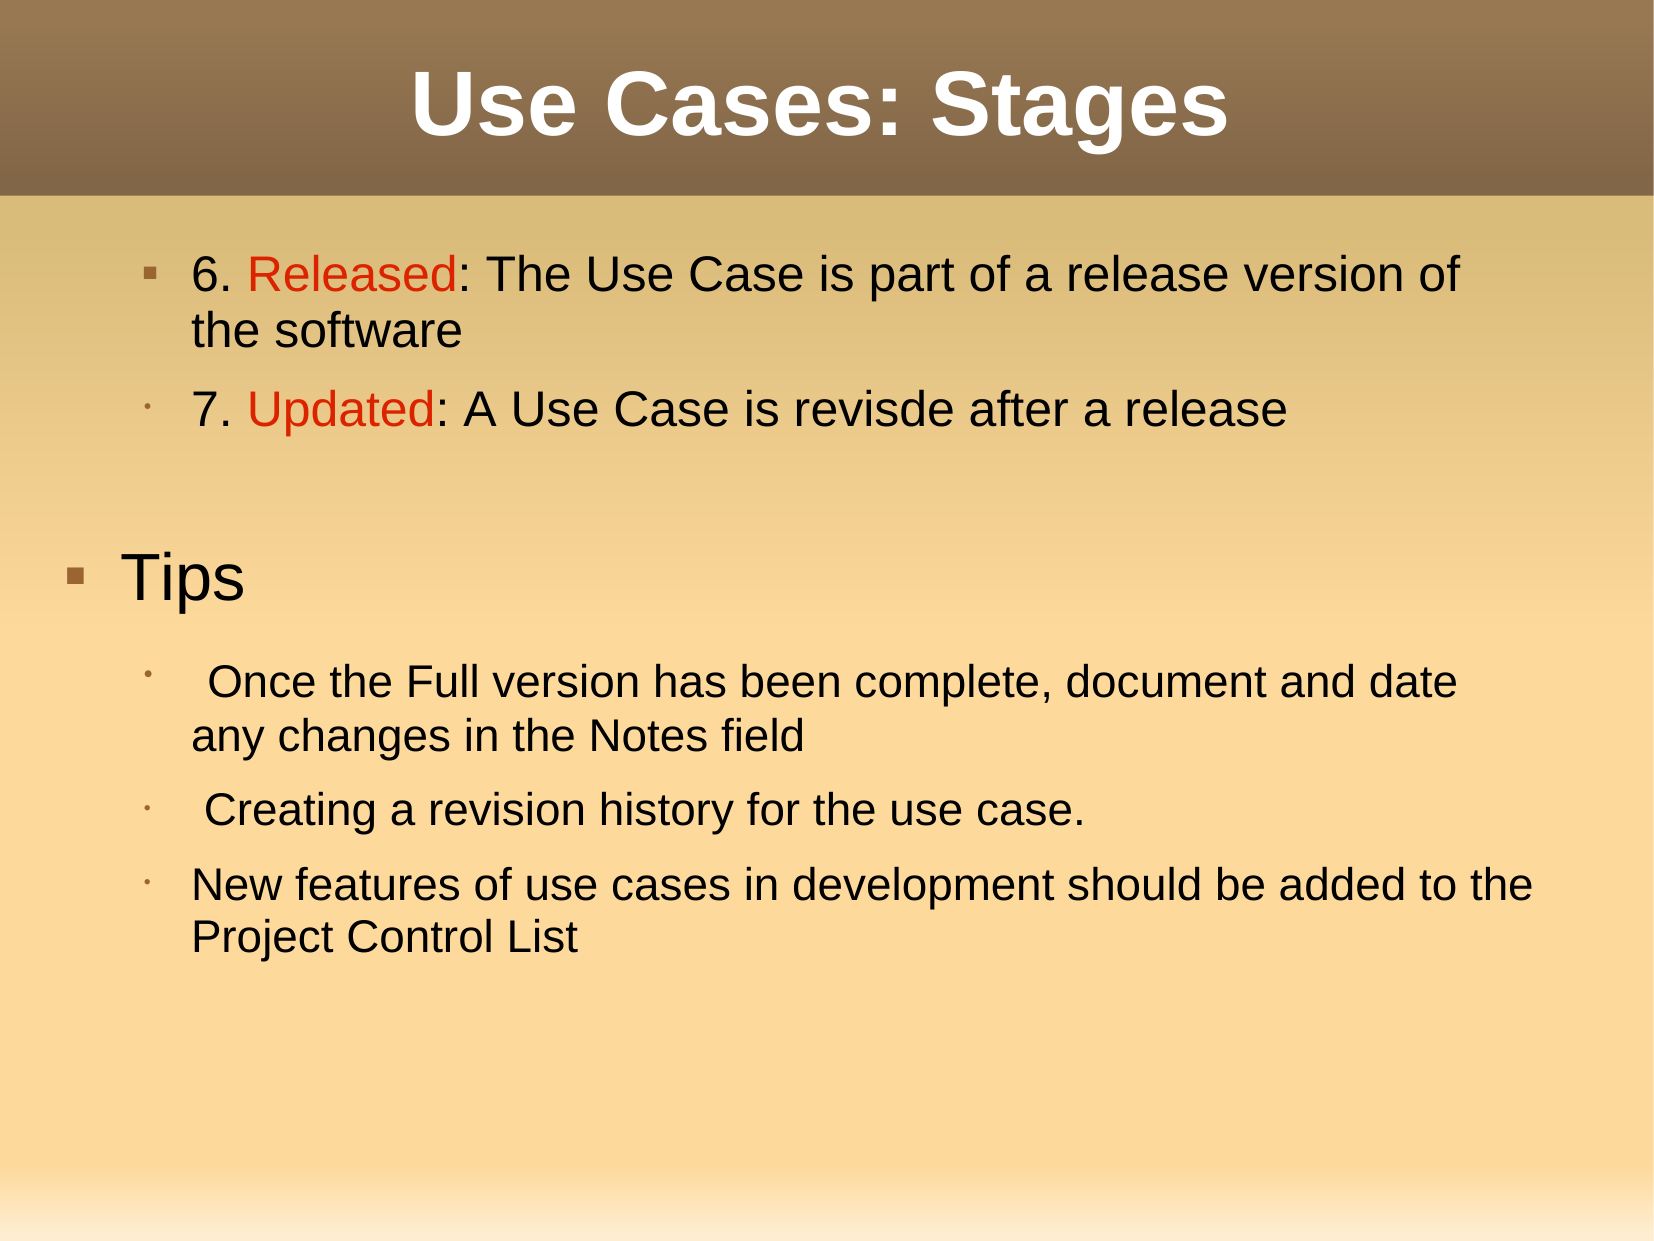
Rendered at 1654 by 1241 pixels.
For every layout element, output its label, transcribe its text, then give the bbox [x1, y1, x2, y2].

title Use Cases: Stages [76, 7, 1565, 200]
list 6. Released: The Use Case is part of a release version of the software 7. Updated: A Use Case is revisde after a release Tips Once the Full version has been complete, document and date any changes in the Notes field Creating a revision history for the use case. New features of use cases in development should be added to the Project Control List [49, 246, 1538, 1051]
picture [0, 0, 1654, 1241]
